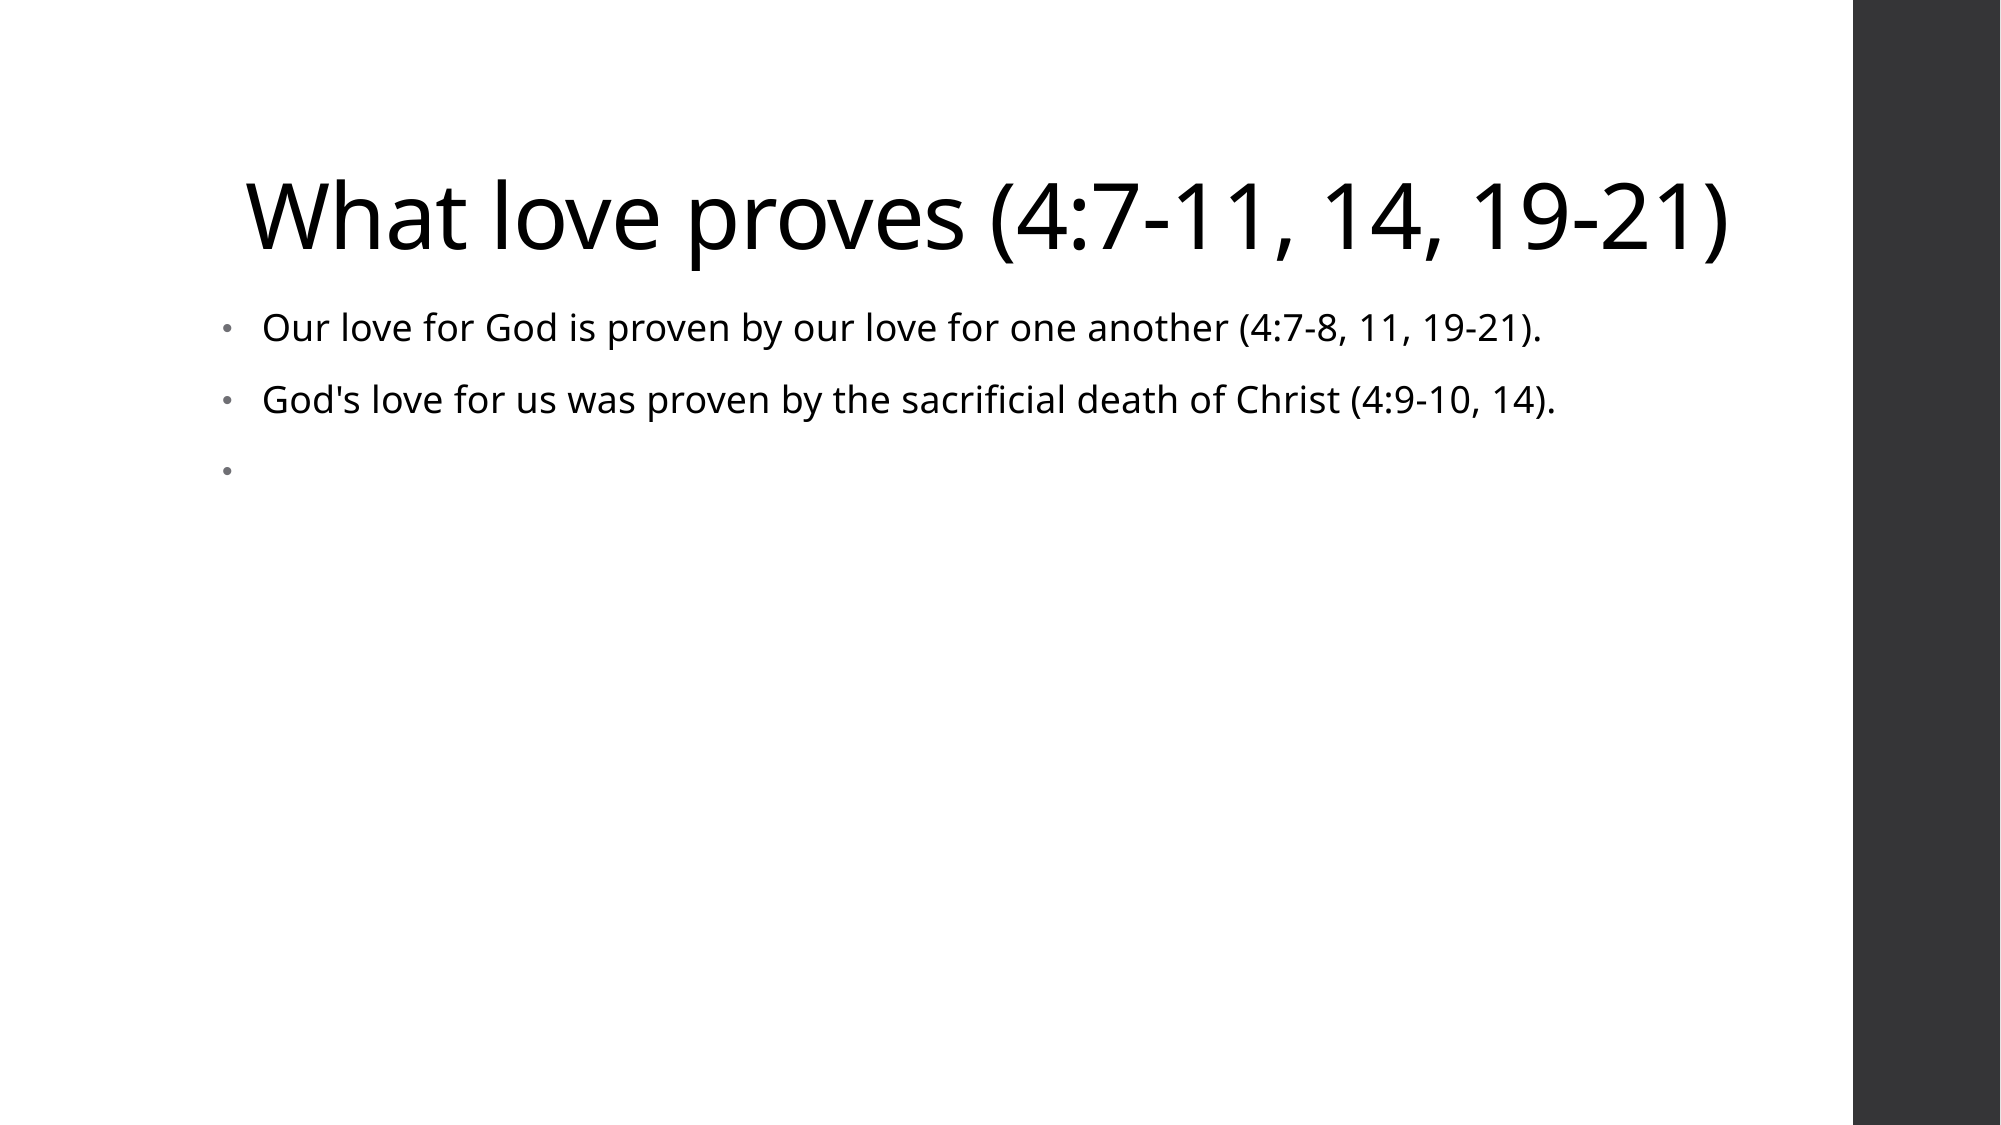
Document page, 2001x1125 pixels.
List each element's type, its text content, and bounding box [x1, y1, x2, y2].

list Our love for God is proven by our love for one another (4:7-8, 11, 19-21). God's love for us was proven by the sacrificial death of Christ (4:9-10, 14). [206, 299, 1617, 1014]
title What love proves (4:7-11, 14, 19-21) [206, 60, 1797, 278]
